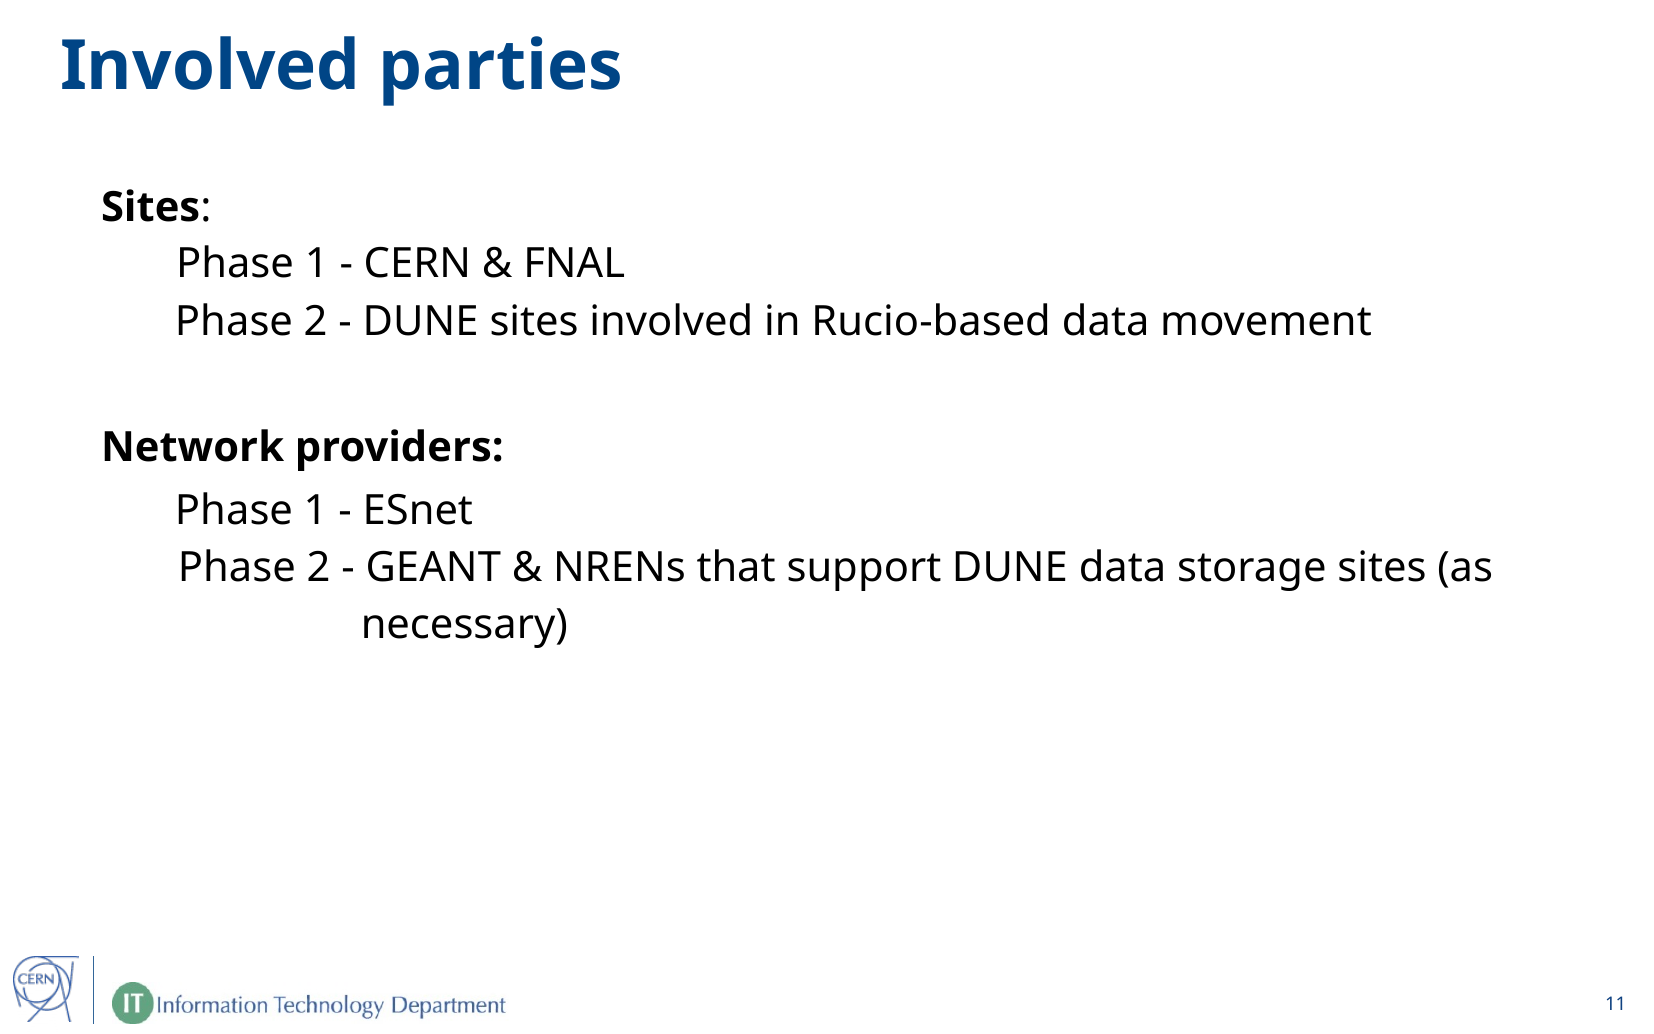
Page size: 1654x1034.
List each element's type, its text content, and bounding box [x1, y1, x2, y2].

picture [13, 956, 79, 1032]
title Involved parties [60, 0, 1528, 138]
picture [112, 1006, 755, 1024]
text_box Sites: Phase 1 - CERN & FNAL Phase 2 - DUNE sites involved in Rucio-based data movement Network providers: Phase 1 - ESnet Phase 2 - GEANT & NRENs that support DUNE data storage sites (as necessary) [86, 168, 1561, 1006]
